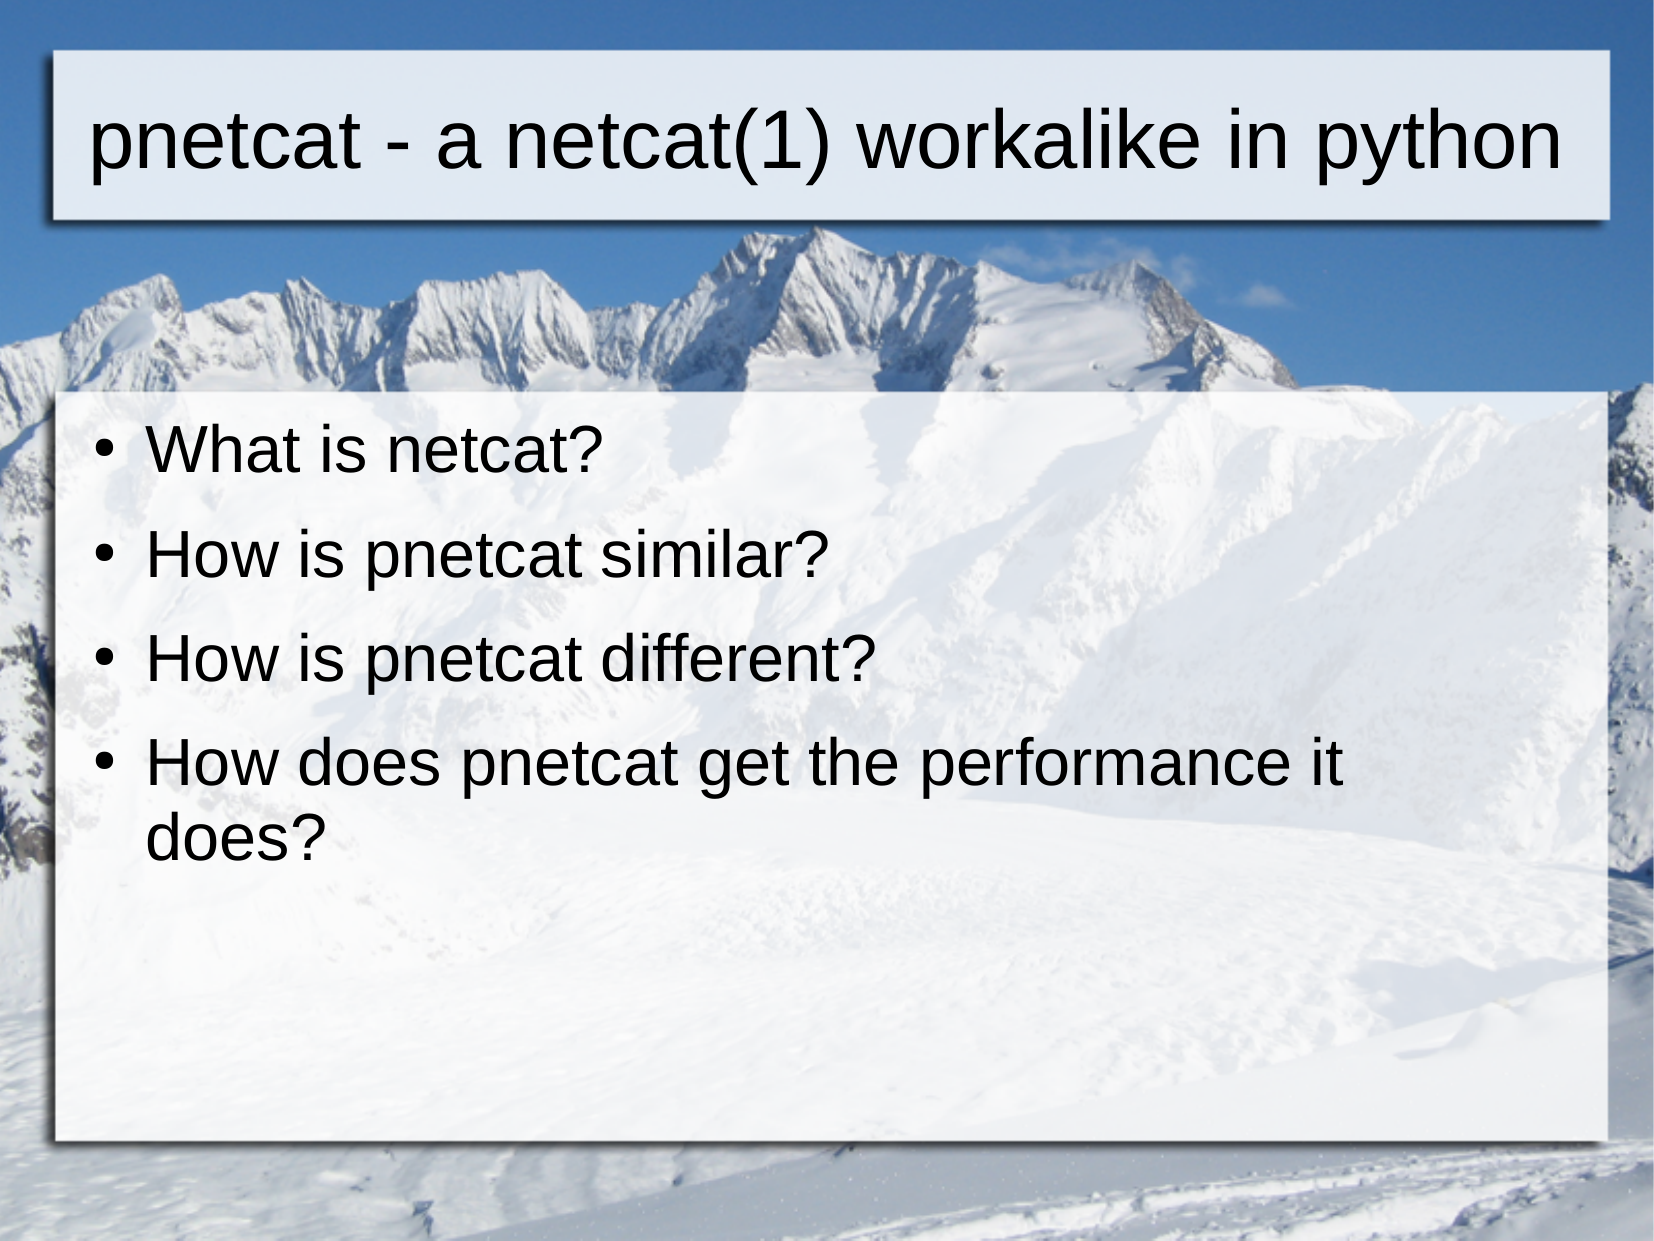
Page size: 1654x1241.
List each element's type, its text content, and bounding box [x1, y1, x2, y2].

list What is netcat? How is pnetcat similar? How is pnetcat different? How does pnetcat get the performance it does? [75, 412, 1538, 1201]
picture [0, 0, 1654, 1241]
title pnetcat - a netcat(1) workalike in python [59, 61, 1595, 219]
